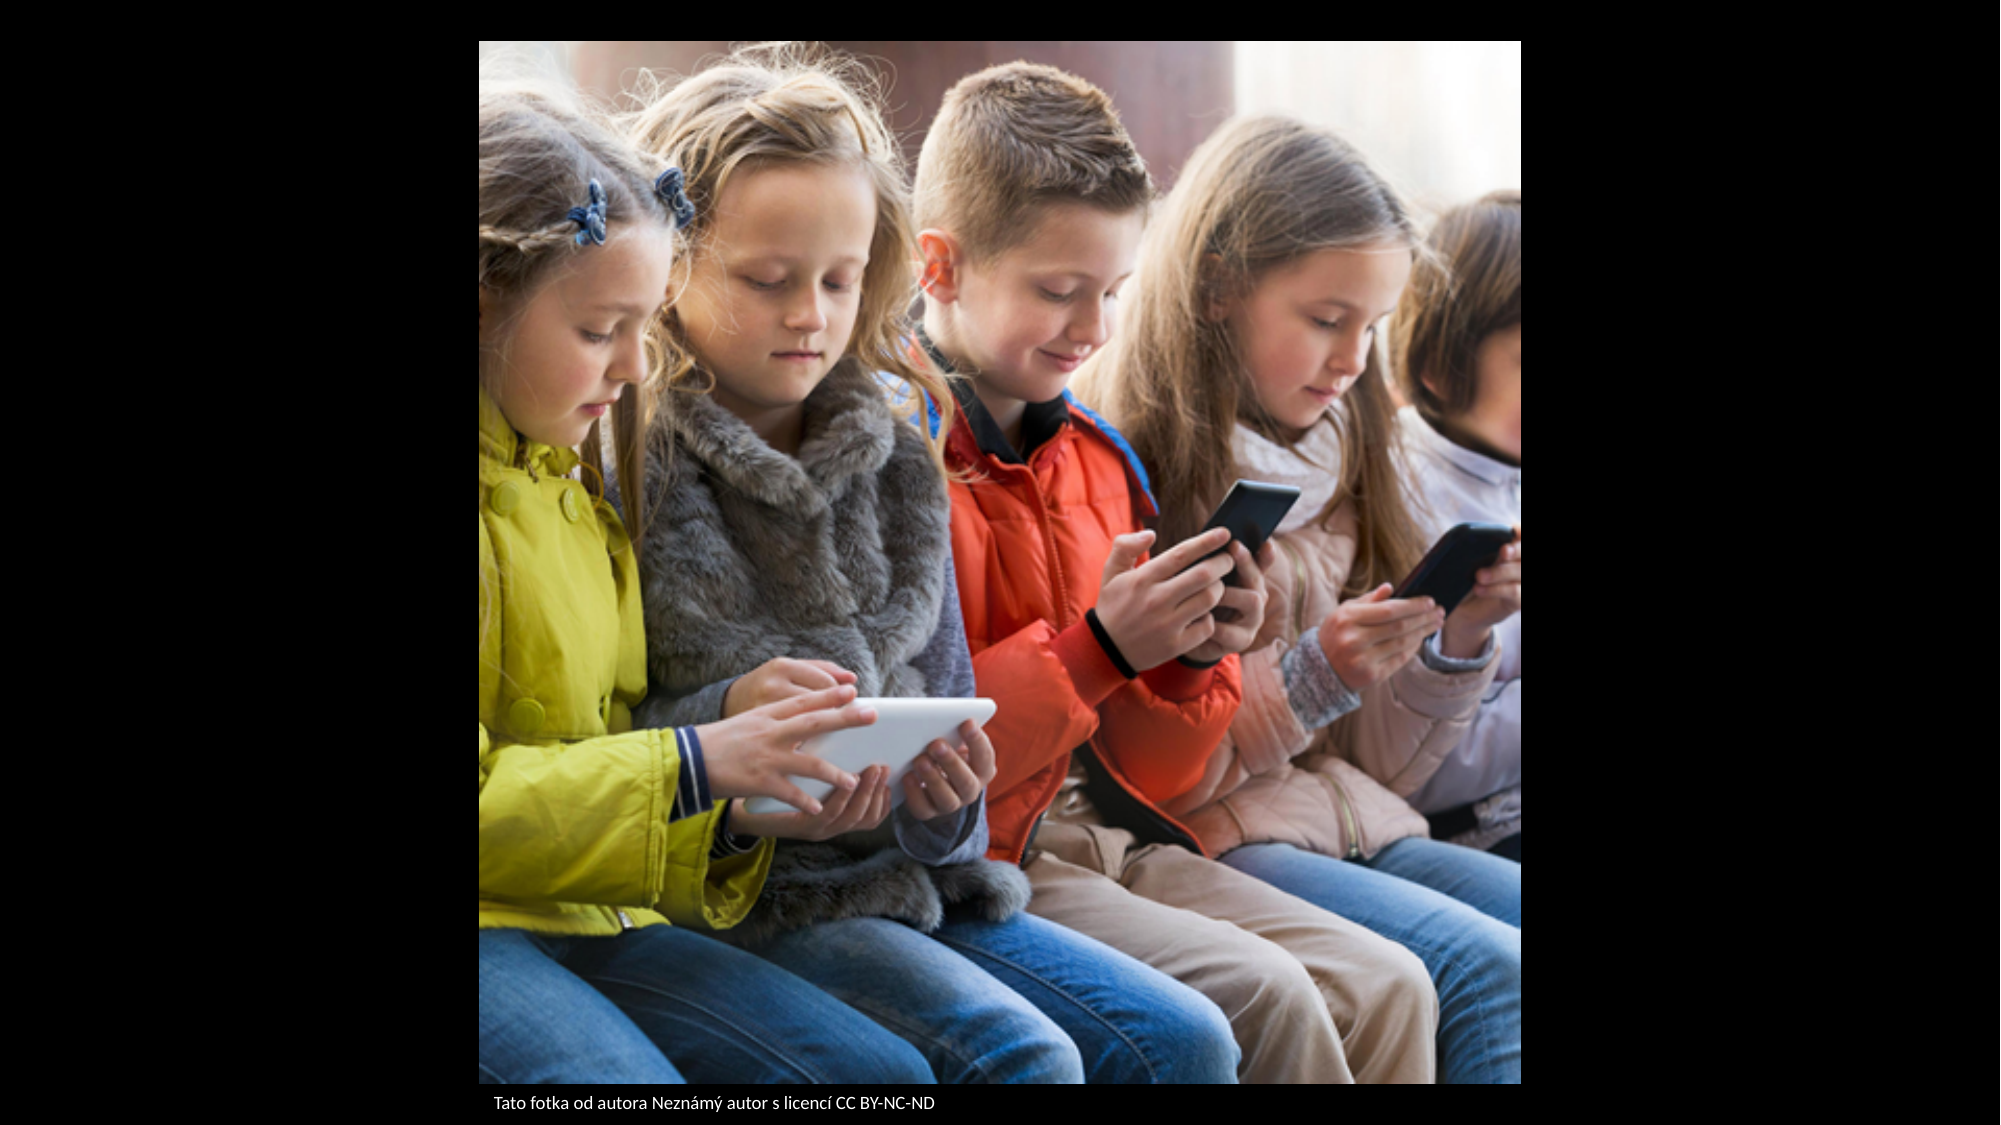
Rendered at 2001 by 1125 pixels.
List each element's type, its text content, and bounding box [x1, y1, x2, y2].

text_box Tato fotka od autora Neznámý autor s licencí CC BY-NC-ND [479, 1083, 1521, 1121]
picture [479, 41, 1521, 1083]
